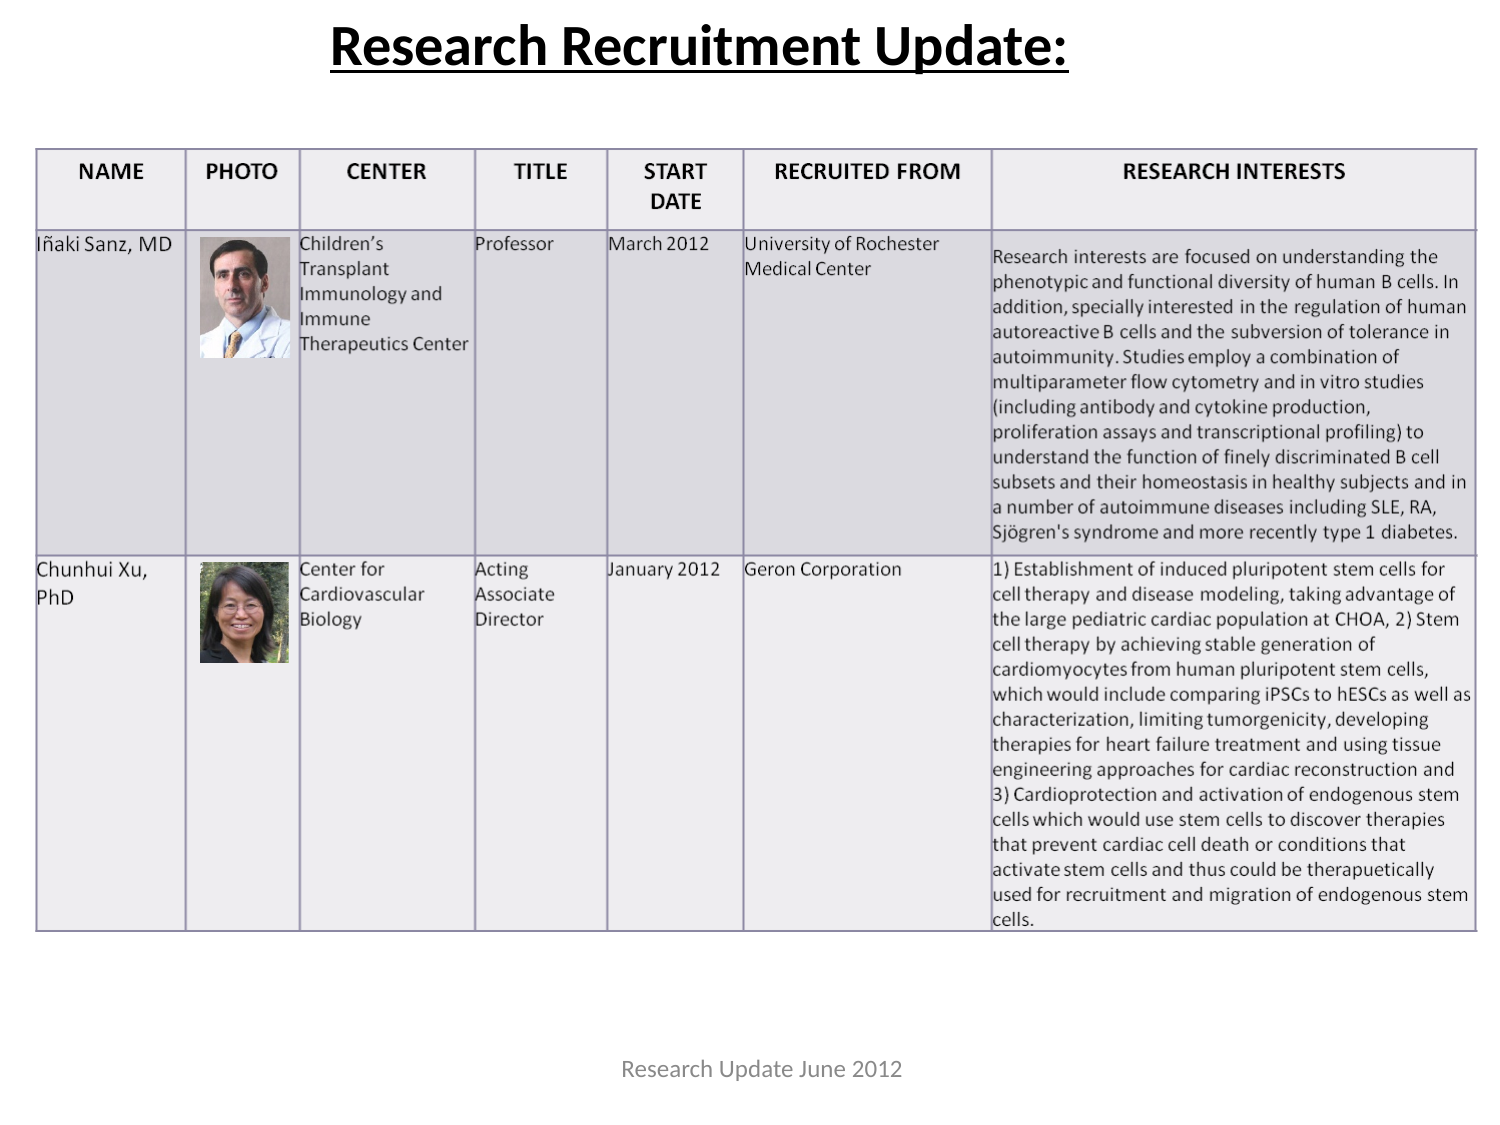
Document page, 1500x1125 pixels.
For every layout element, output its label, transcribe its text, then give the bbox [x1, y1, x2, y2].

picture [25, 138, 1488, 943]
text_box Research Update June 2012 [525, 1037, 1000, 1098]
text_box Research Recruitment Update: [0, 0, 1413, 88]
